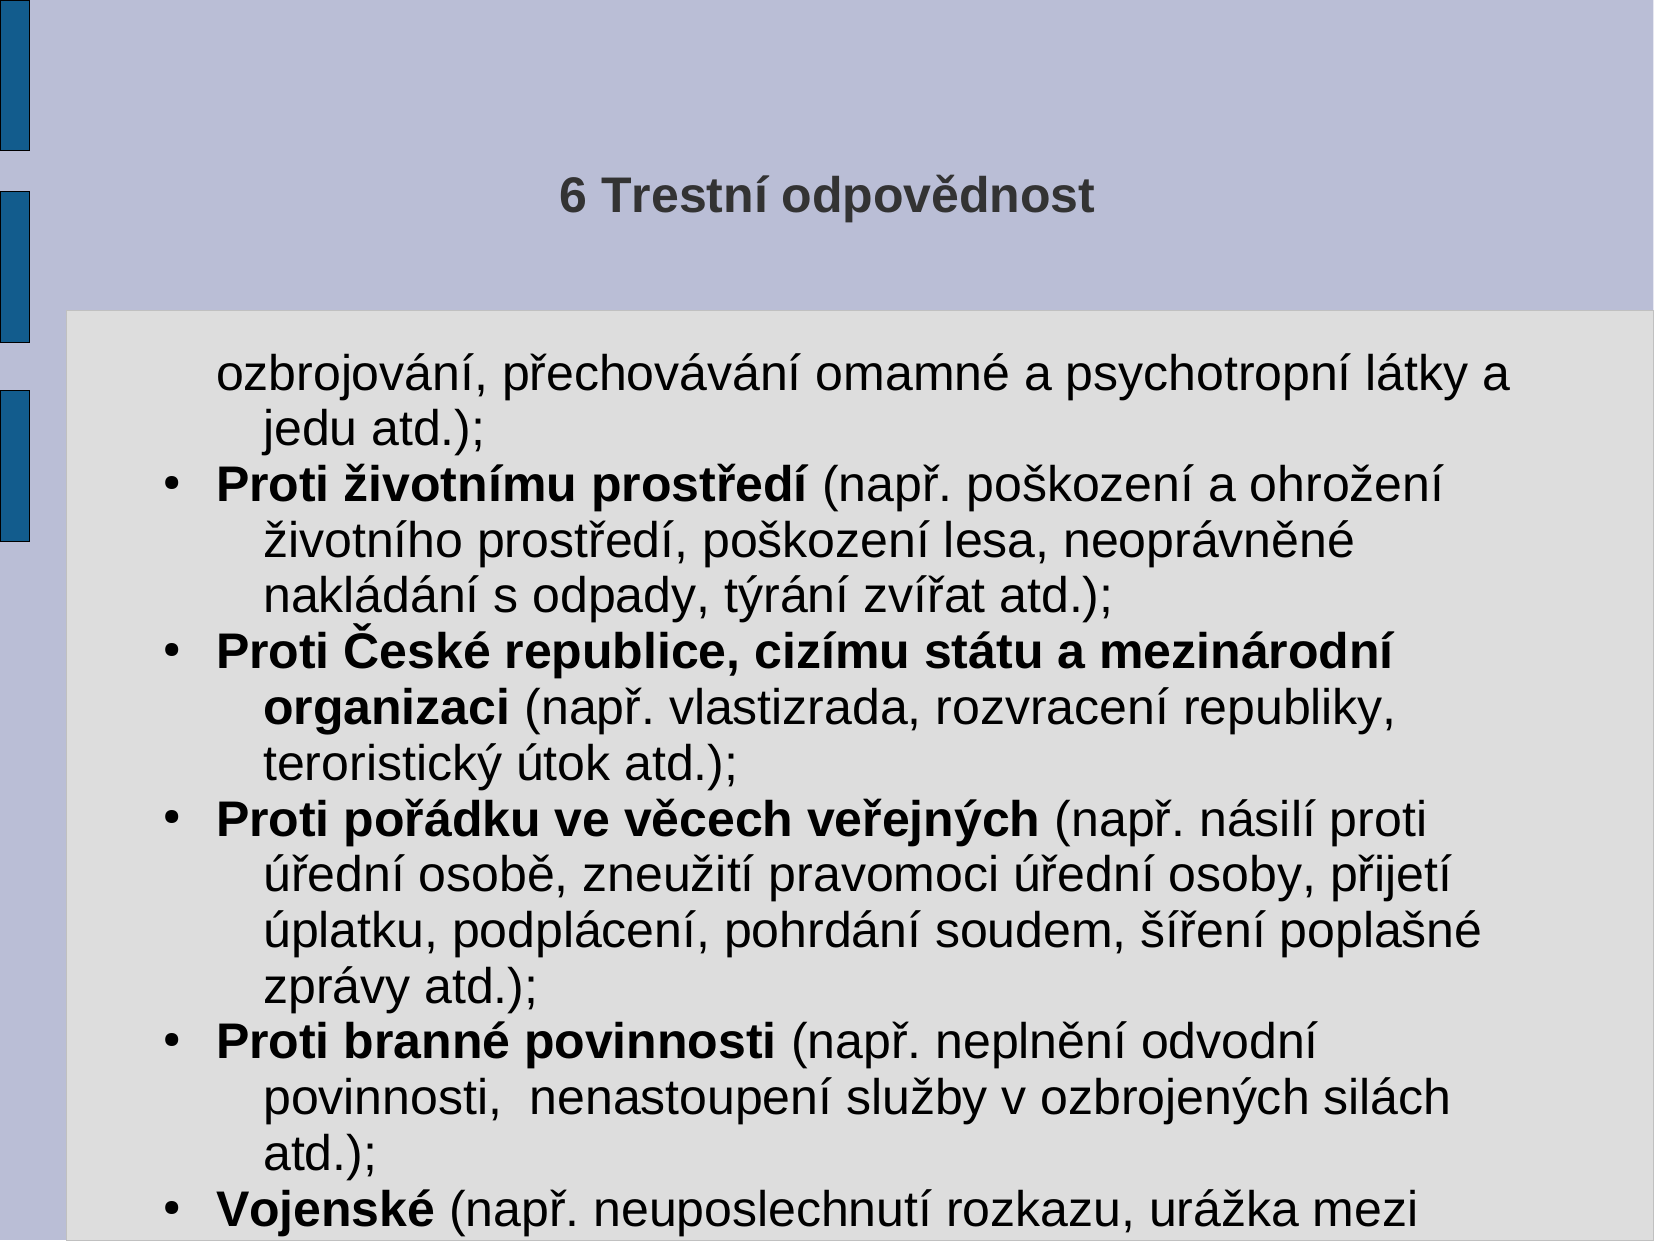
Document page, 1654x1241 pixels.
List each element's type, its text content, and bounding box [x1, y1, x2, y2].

title 6 Trestní odpovědnost [121, 91, 1534, 299]
list ozbrojování, přechovávání omamné a psychotropní látky a jedu atd.); Proti životnímu prostředí (např. poškození a ohrožení životního prostředí, poškození lesa, neoprávněné nakládání s odpady, týrání zvířat atd.); Proti České republice, cizímu státu a mezinárodní organizaci (např. vlastizrada, rozvracení republiky, teroristický útok atd.); Proti pořádku ve věcech veřejných (např. násilí proti úřední osobě, zneužití pravomoci úřední osoby, přijetí úplatku, podplácení, pohrdání soudem, šíření poplašné zprávy atd.); Proti branné povinnosti (např. neplnění odvodní povinnosti, nenastoupení služby v ozbrojených silách atd.); Vojenské (např. neuposlechnutí rozkazu, urážka mezi [121, 344, 1534, 1241]
